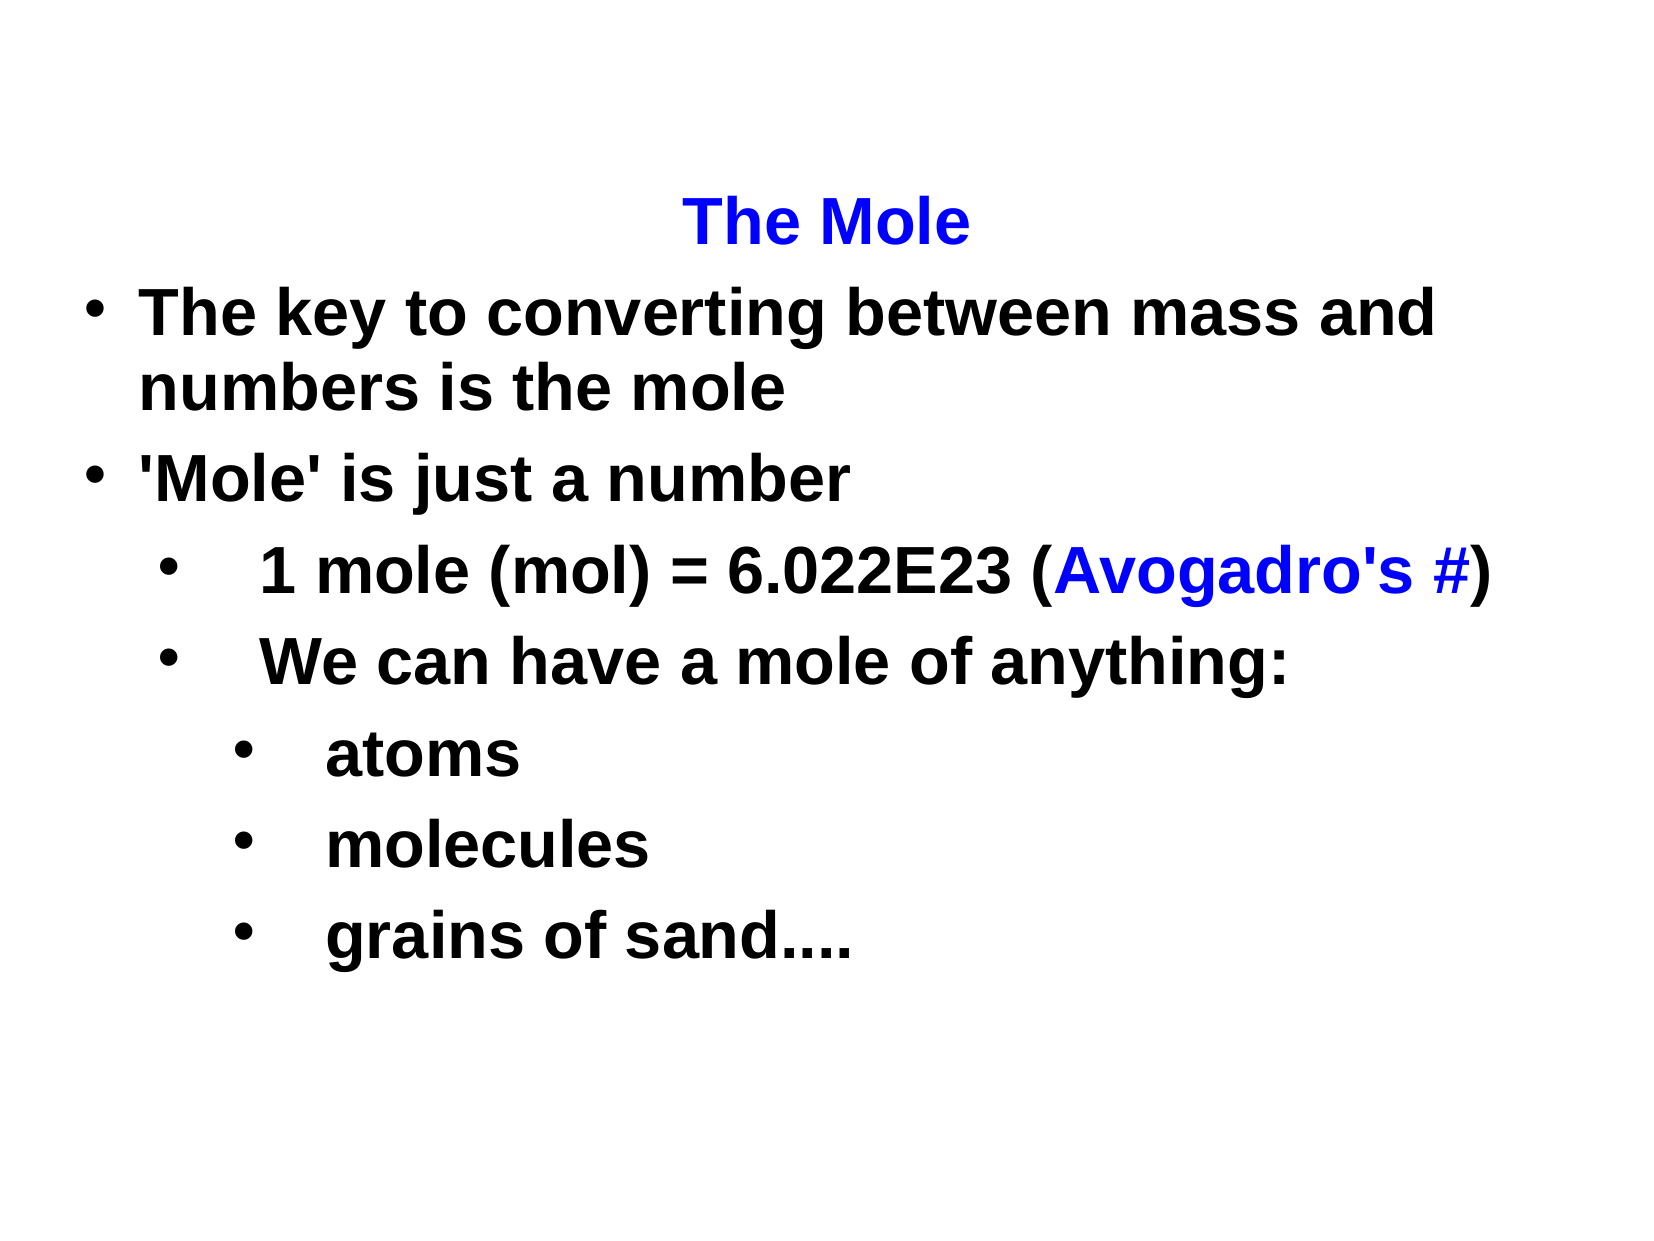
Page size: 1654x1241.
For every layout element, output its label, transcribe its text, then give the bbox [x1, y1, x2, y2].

text_box The Mole The key to converting between mass and numbers is the mole 'Mole' is just a number 1 mole (mol) = 6.022E23 (Avogadro's #) We can have a mole of anything: atoms molecules grains of sand.... [82, 49, 1571, 1108]
